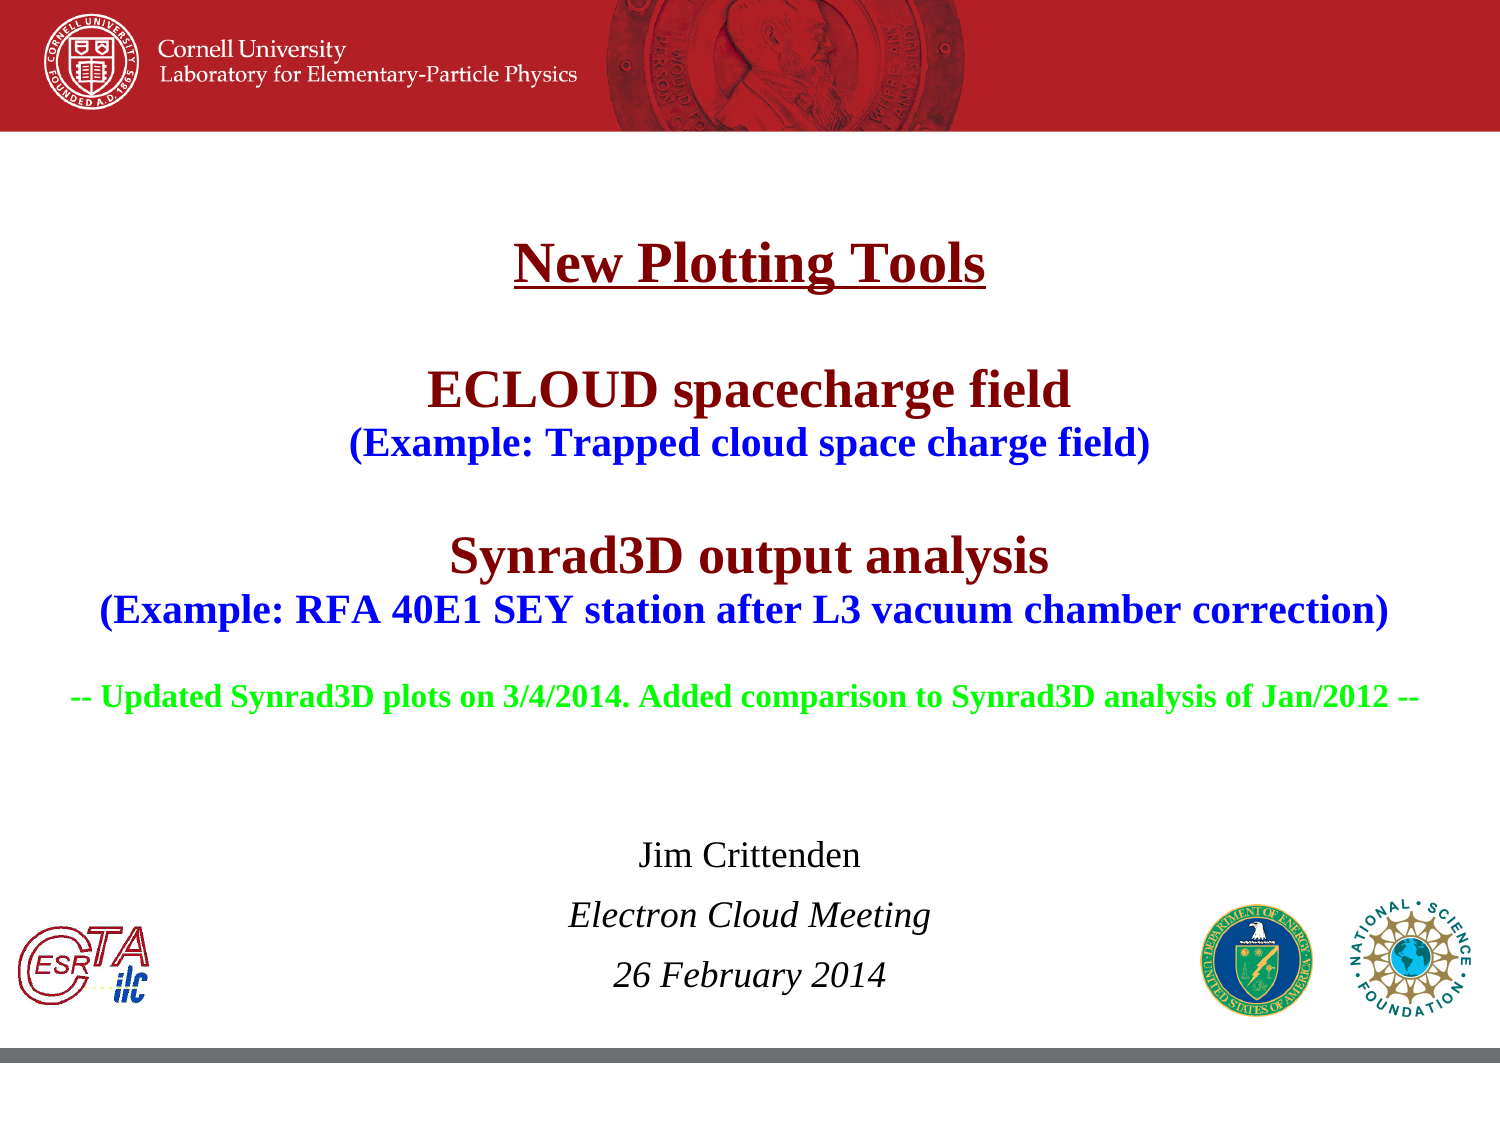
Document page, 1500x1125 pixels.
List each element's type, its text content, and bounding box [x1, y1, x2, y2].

title New Plotting Tools ECLOUD spacecharge field (Example: Trapped cloud space charge field) Synrad3D output analysis (Example: RFA 40E1 SEY station after L3 vacuum chamber correction) -- Updated Synrad3D plots on 3/4/2014. Added comparison to Synrad3D analysis of Jan/2012 -- [0, 222, 1500, 723]
picture [8, 899, 151, 1036]
picture [0, 0, 1500, 132]
picture [1200, 904, 1313, 1017]
picture [1350, 899, 1471, 1017]
subtitle Jim Crittenden Electron Cloud Meeting 26 February 2014 [300, 825, 1201, 1002]
